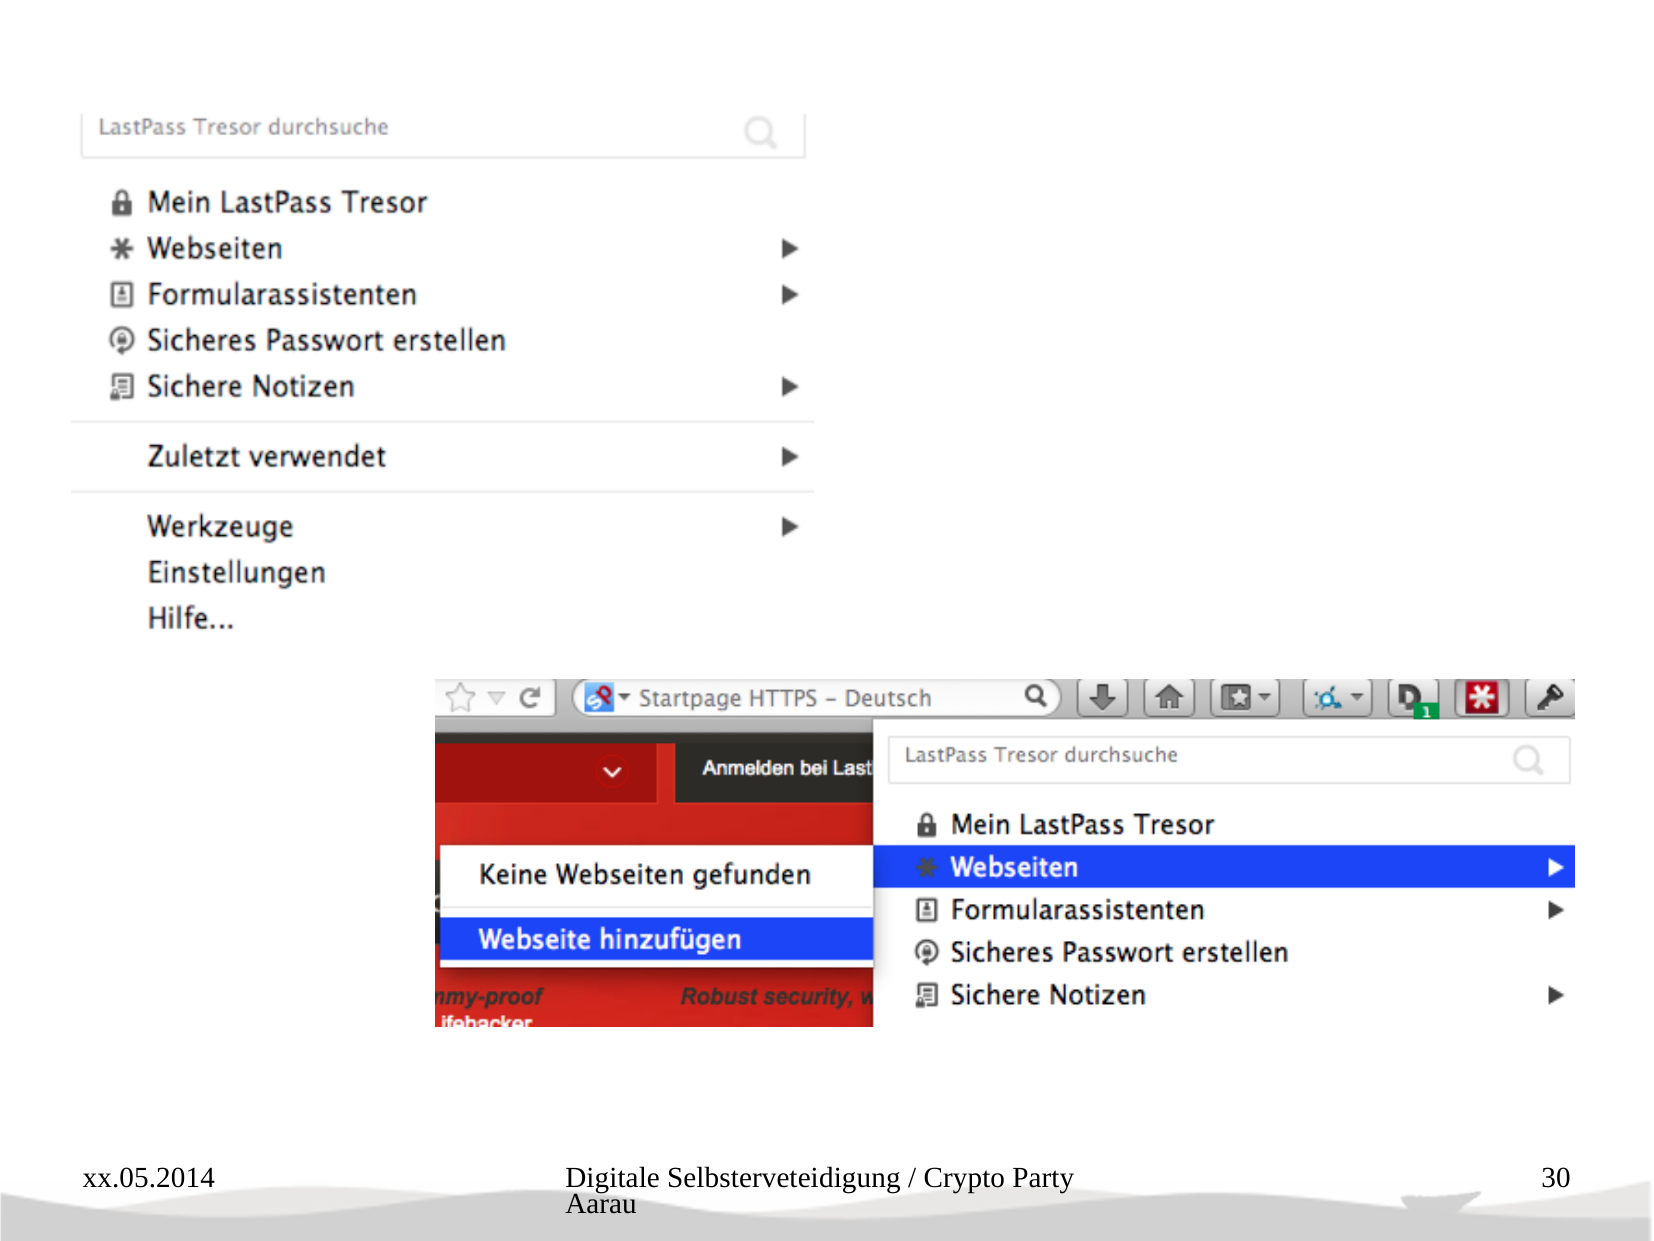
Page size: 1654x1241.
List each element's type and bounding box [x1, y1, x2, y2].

picture [972, 1179, 978, 1186]
picture [860, 1179, 866, 1186]
picture [0, 1179, 1654, 1241]
picture [994, 1179, 1001, 1186]
picture [174, 1179, 181, 1186]
picture [571, 1179, 582, 1186]
picture [1560, 1179, 1567, 1186]
picture [435, 679, 1575, 1028]
picture [71, 114, 814, 642]
picture [123, 1179, 130, 1186]
picture [708, 1179, 715, 1186]
picture [823, 1179, 829, 1186]
